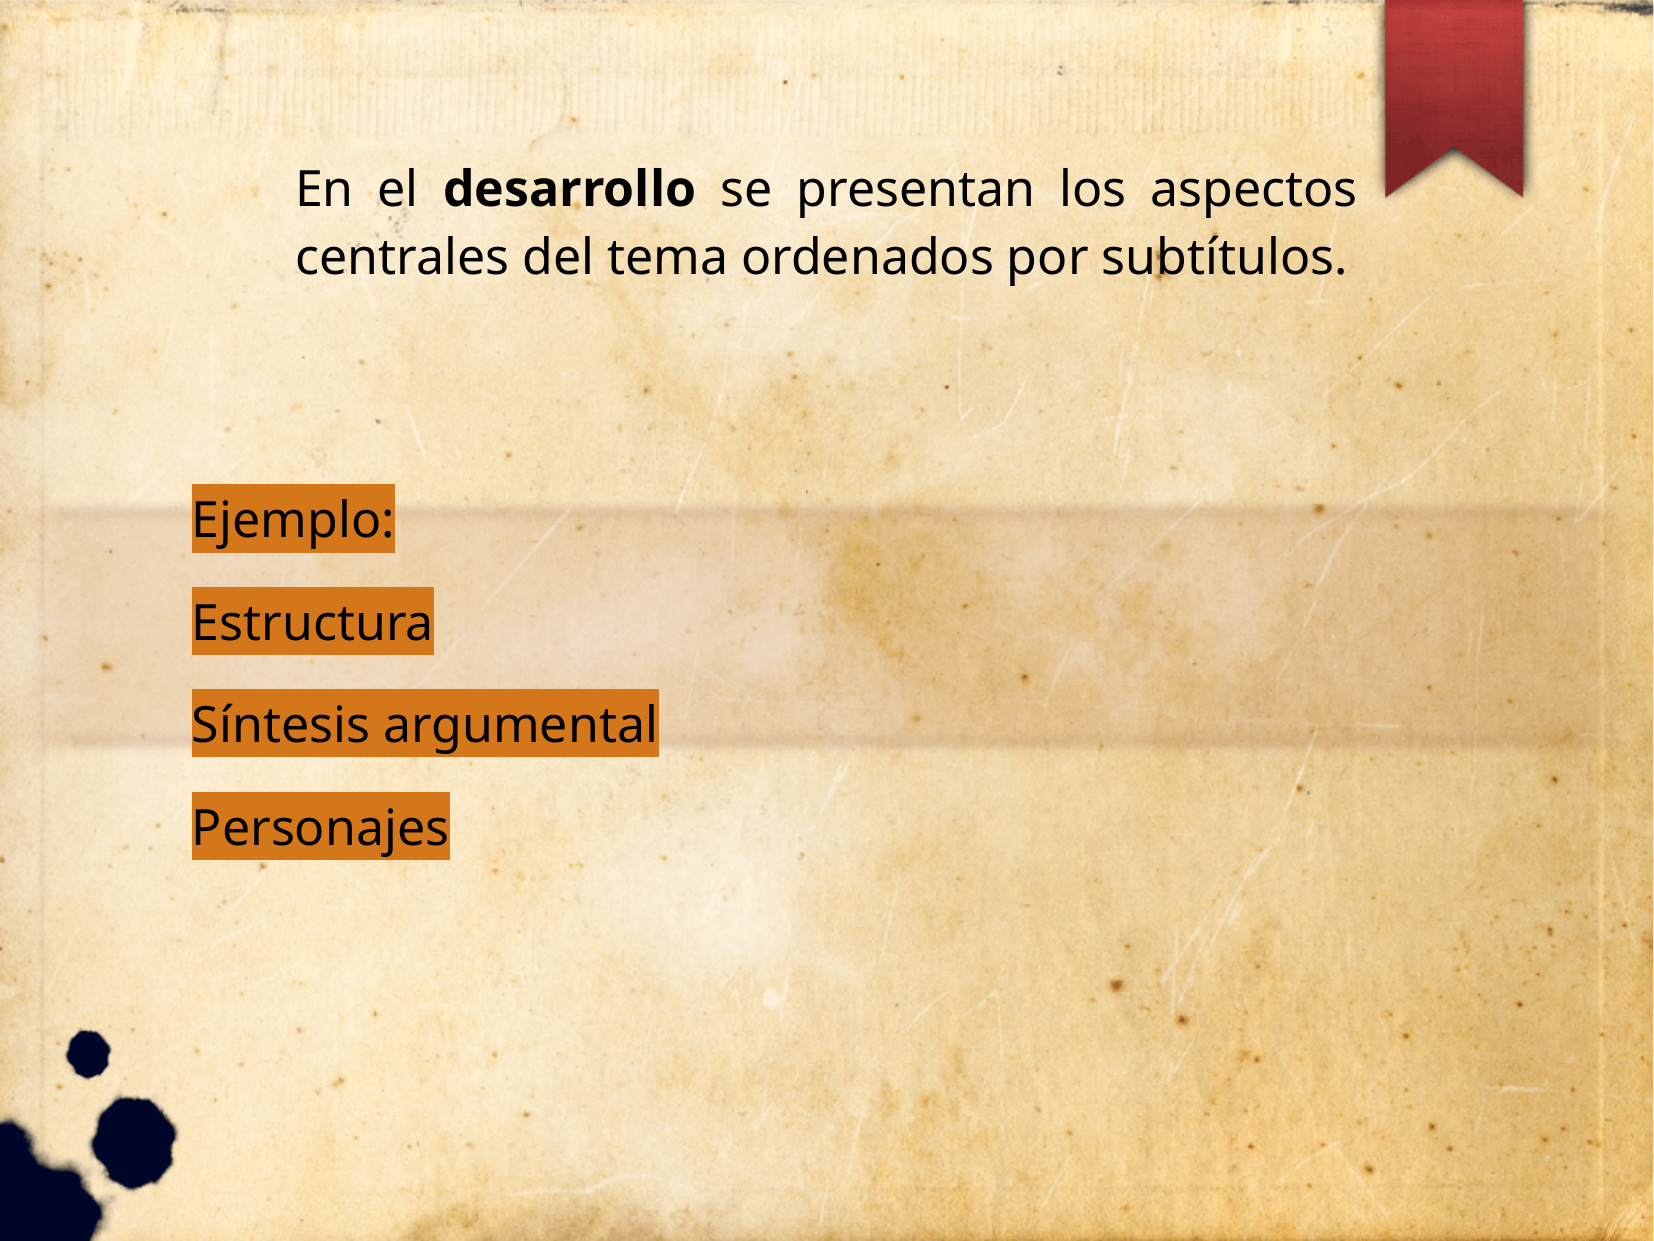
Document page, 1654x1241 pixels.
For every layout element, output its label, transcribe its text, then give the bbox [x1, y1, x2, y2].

picture [0, 0, 1654, 1241]
title En el desarrollo se presentan los aspectos centrales del tema ordenados por subtítulos. [295, 117, 1359, 325]
text_box Ejemplo: Estructura Síntesis argumental Personajes [177, 442, 827, 820]
